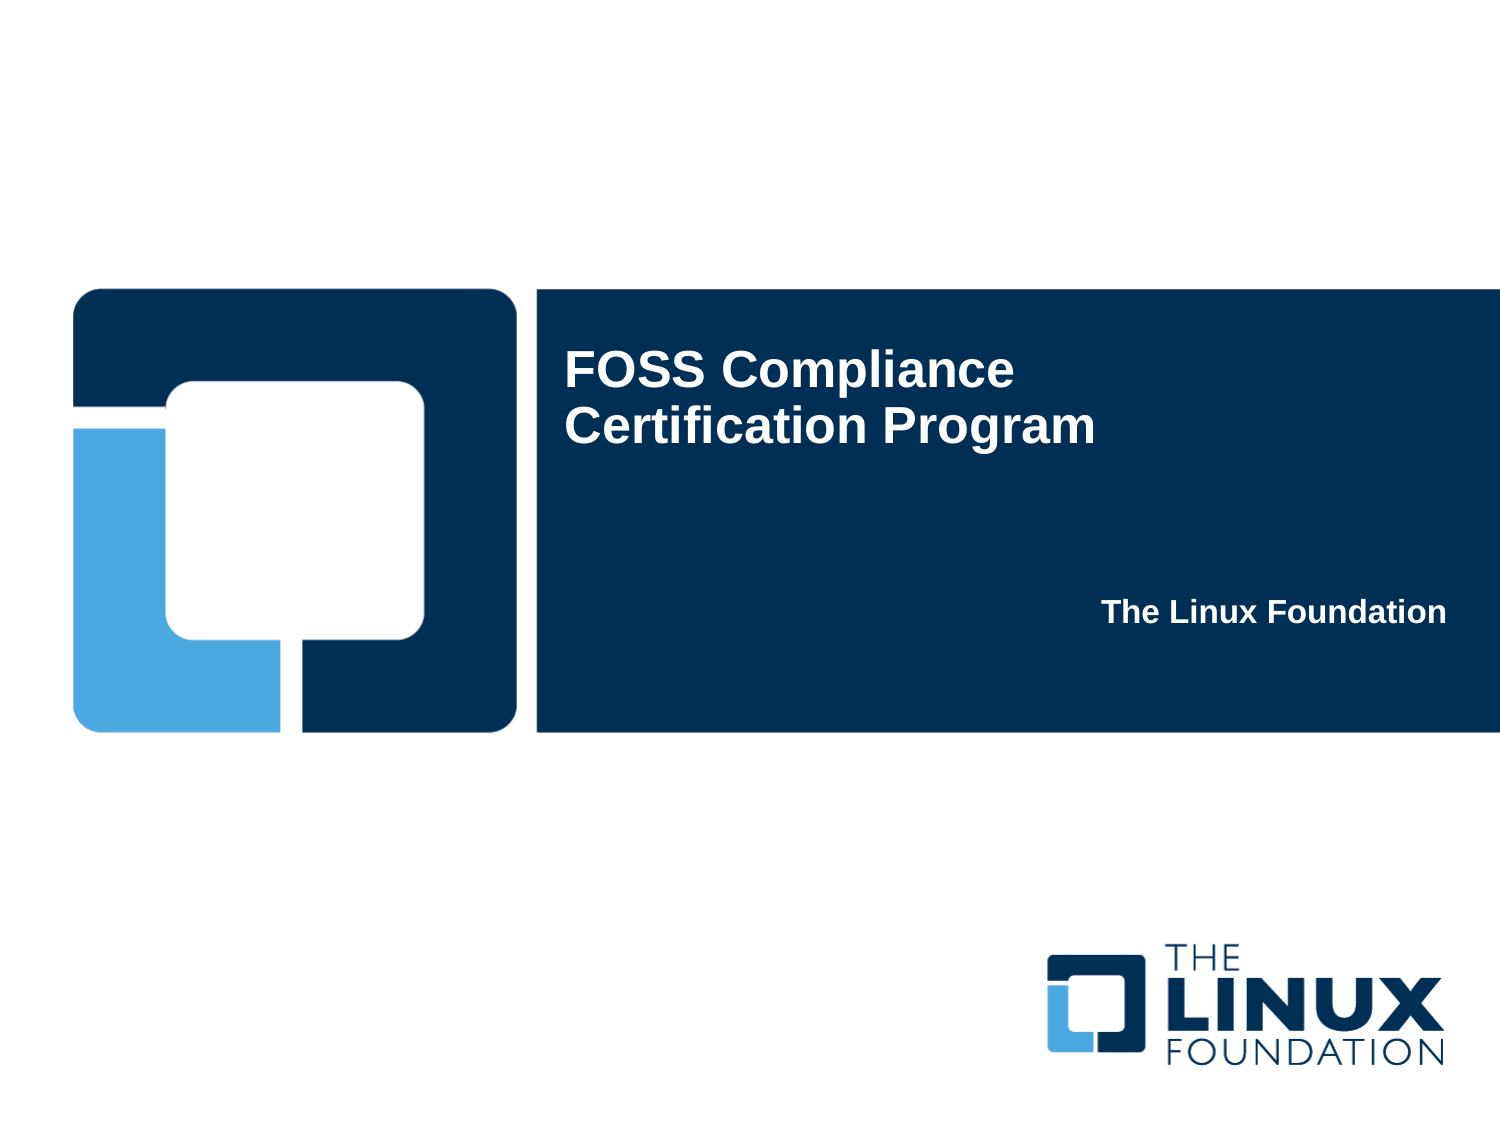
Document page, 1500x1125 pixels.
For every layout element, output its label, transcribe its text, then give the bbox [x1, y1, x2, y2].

subtitle The Linux Foundation [599, 537, 1463, 688]
title FOSS Compliance Certification Program [549, 312, 1463, 526]
picture [0, 0, 1500, 1125]
